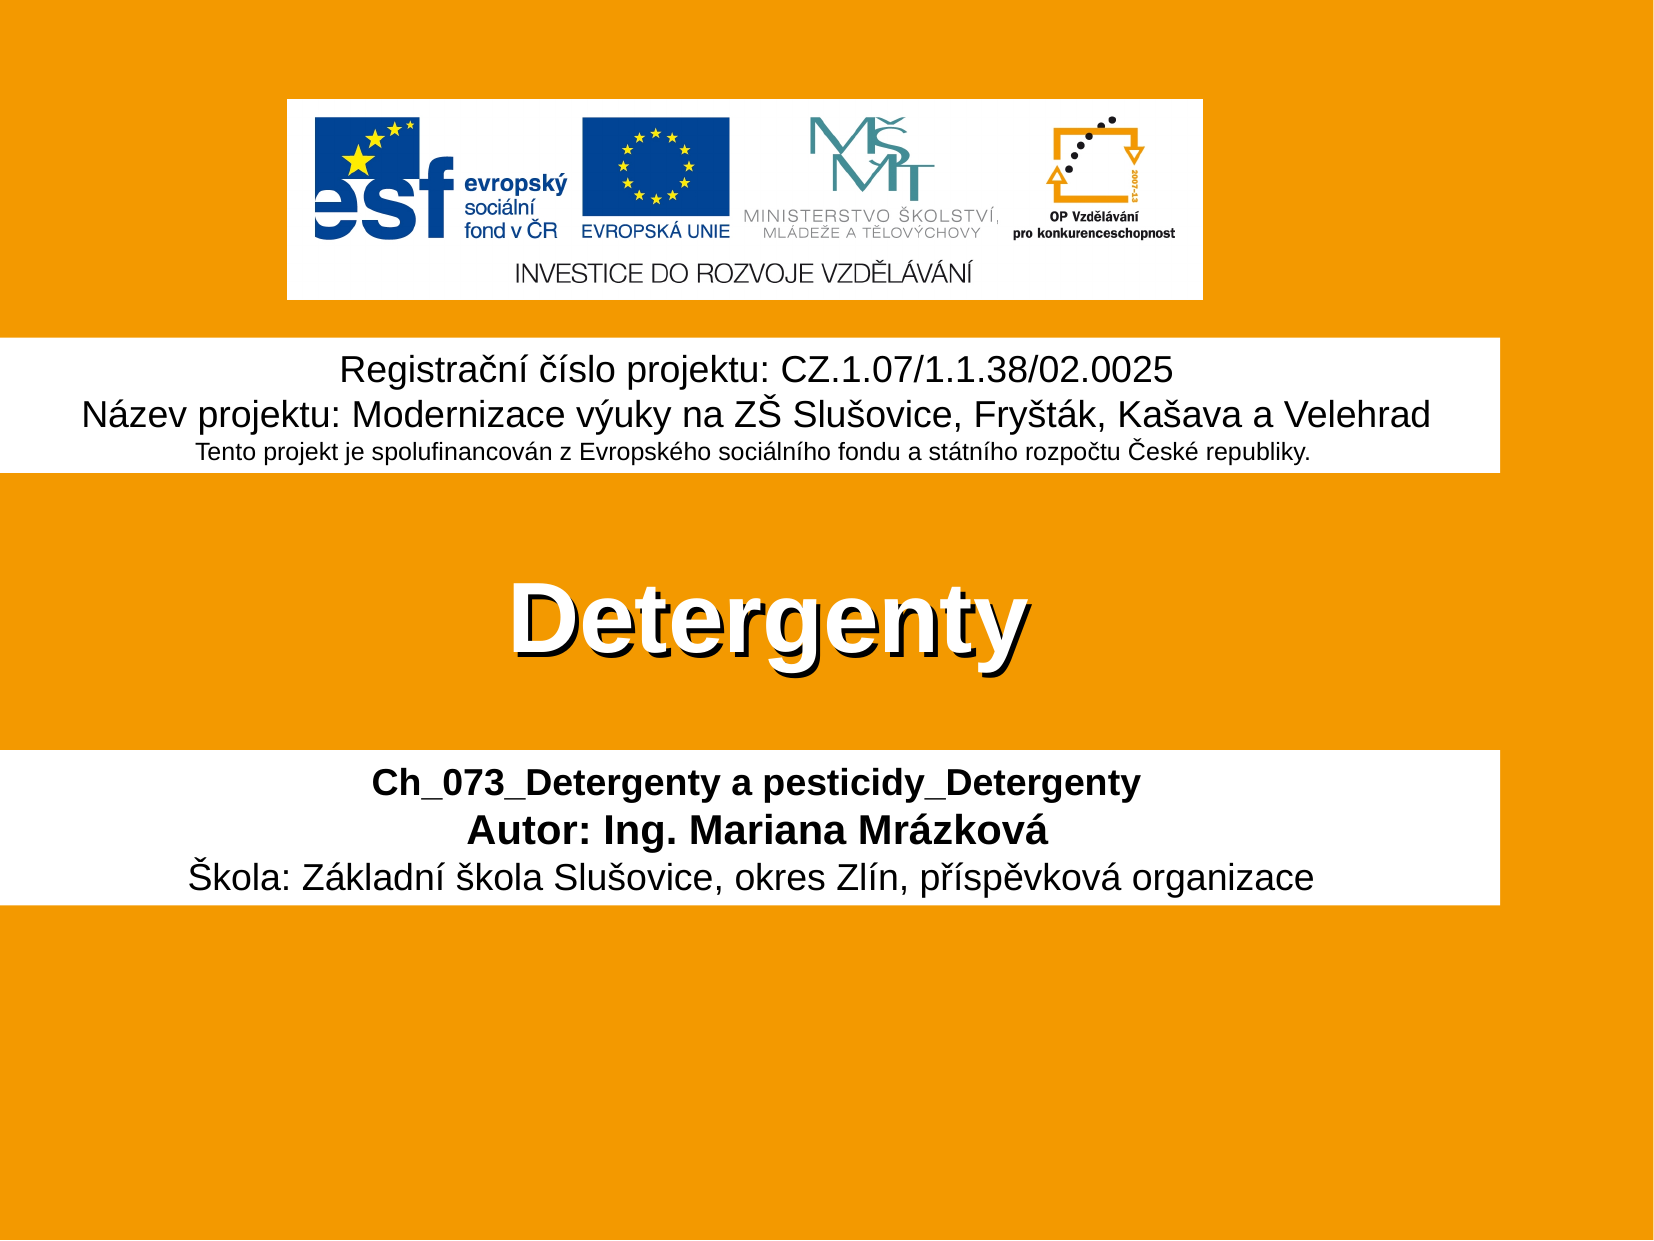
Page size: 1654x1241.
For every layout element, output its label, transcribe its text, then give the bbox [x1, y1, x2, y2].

text_box Registrační číslo projektu: CZ.1.07/1.1.38/02.0025 Název projektu: Modernizace výuky na ZŠ Slušovice, Fryšták, Kašava a Velehrad Tento projekt je spolufinancován z Evropského sociálního fondu a státního rozpočtu České republiky. [0, 337, 1501, 473]
title Detergenty [112, 537, 1388, 688]
text_box Ch_073_Detergenty a pesticidy_Detergenty Autor: Ing. Mariana Mrázková Škola: Základní škola Slušovice, okres Zlín, příspěvková organizace [0, 750, 1501, 906]
picture [287, 99, 1203, 300]
